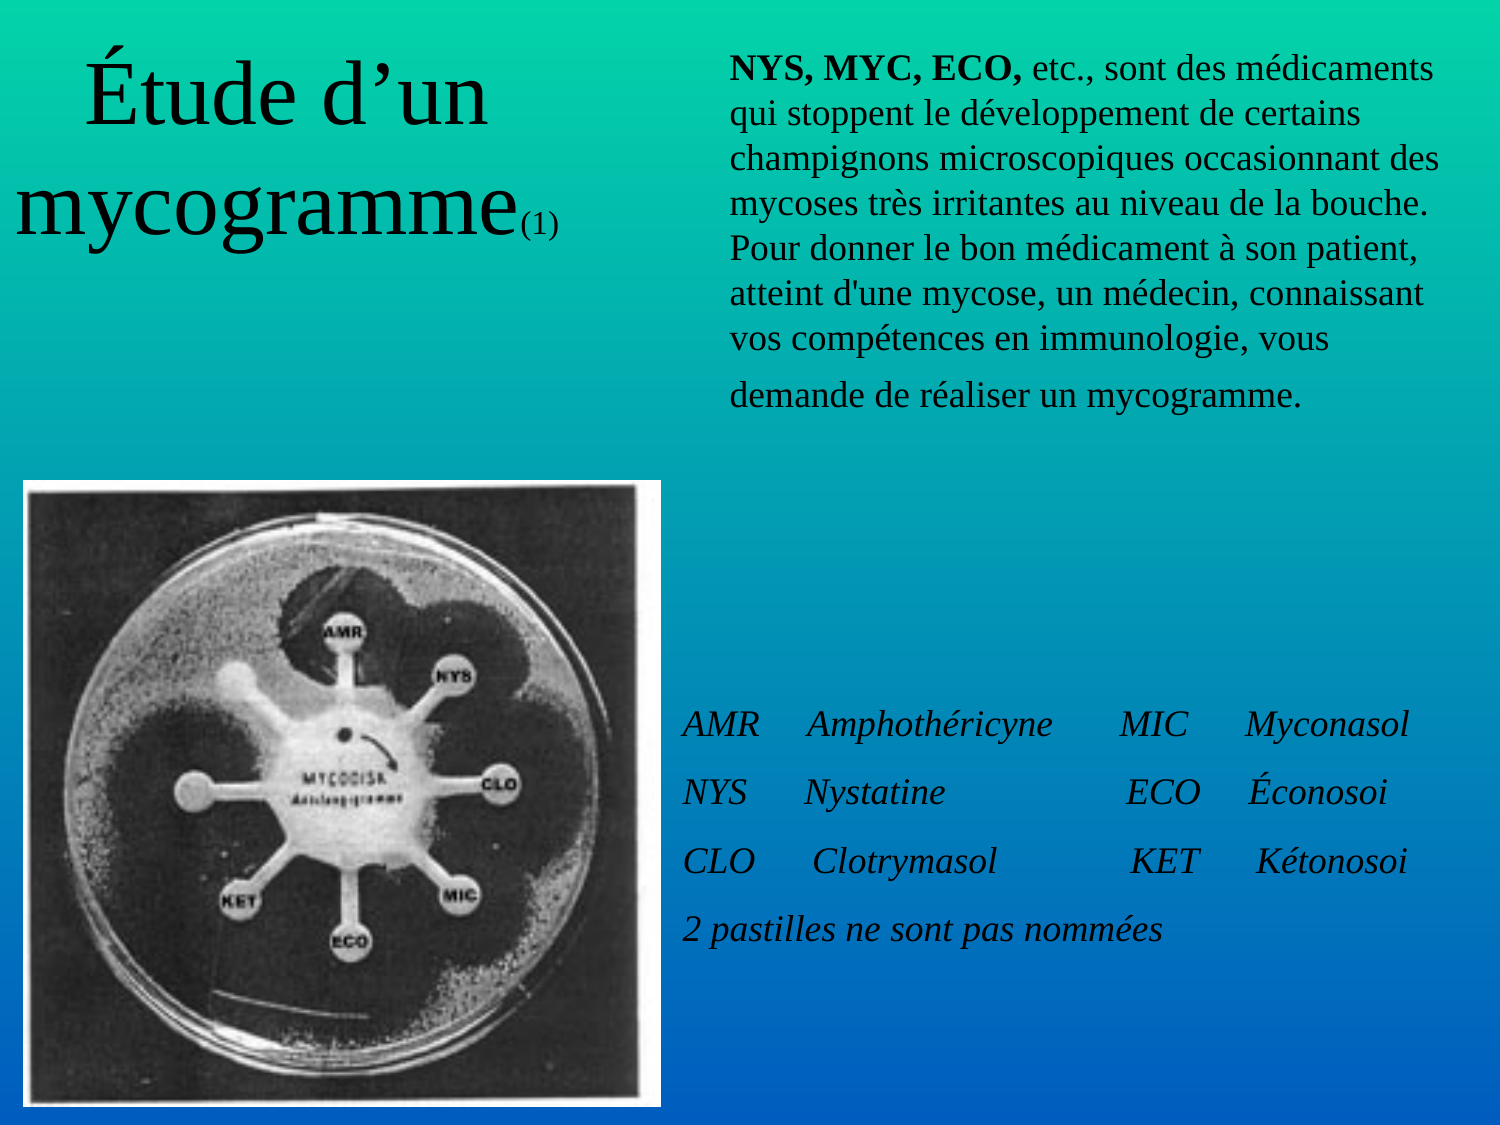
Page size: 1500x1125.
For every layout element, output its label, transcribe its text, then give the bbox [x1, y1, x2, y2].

text_box AMR Amphothéricyne MIC Myconasol NYS Nystatine ECO Éconosoi CLO Clotrymasol KET Kétonosoi 2 pastilles ne sont pas nommées [667, 691, 1468, 957]
text_box NYS, MYC, ECO, etc., sont des médicaments qui stoppent le développement de certains champignons microscopiques occasionnant des mycoses très irritantes au niveau de la bouche. Pour donner le bon médicament à son patient, atteint d'une mycose, un médecin, connaissant vos compétences en immunologie, vous demande de réaliser un mycogramme. [714, 35, 1465, 426]
picture [0, 480, 1500, 1107]
title Étude d’un mycogramme(1) [0, 37, 575, 288]
